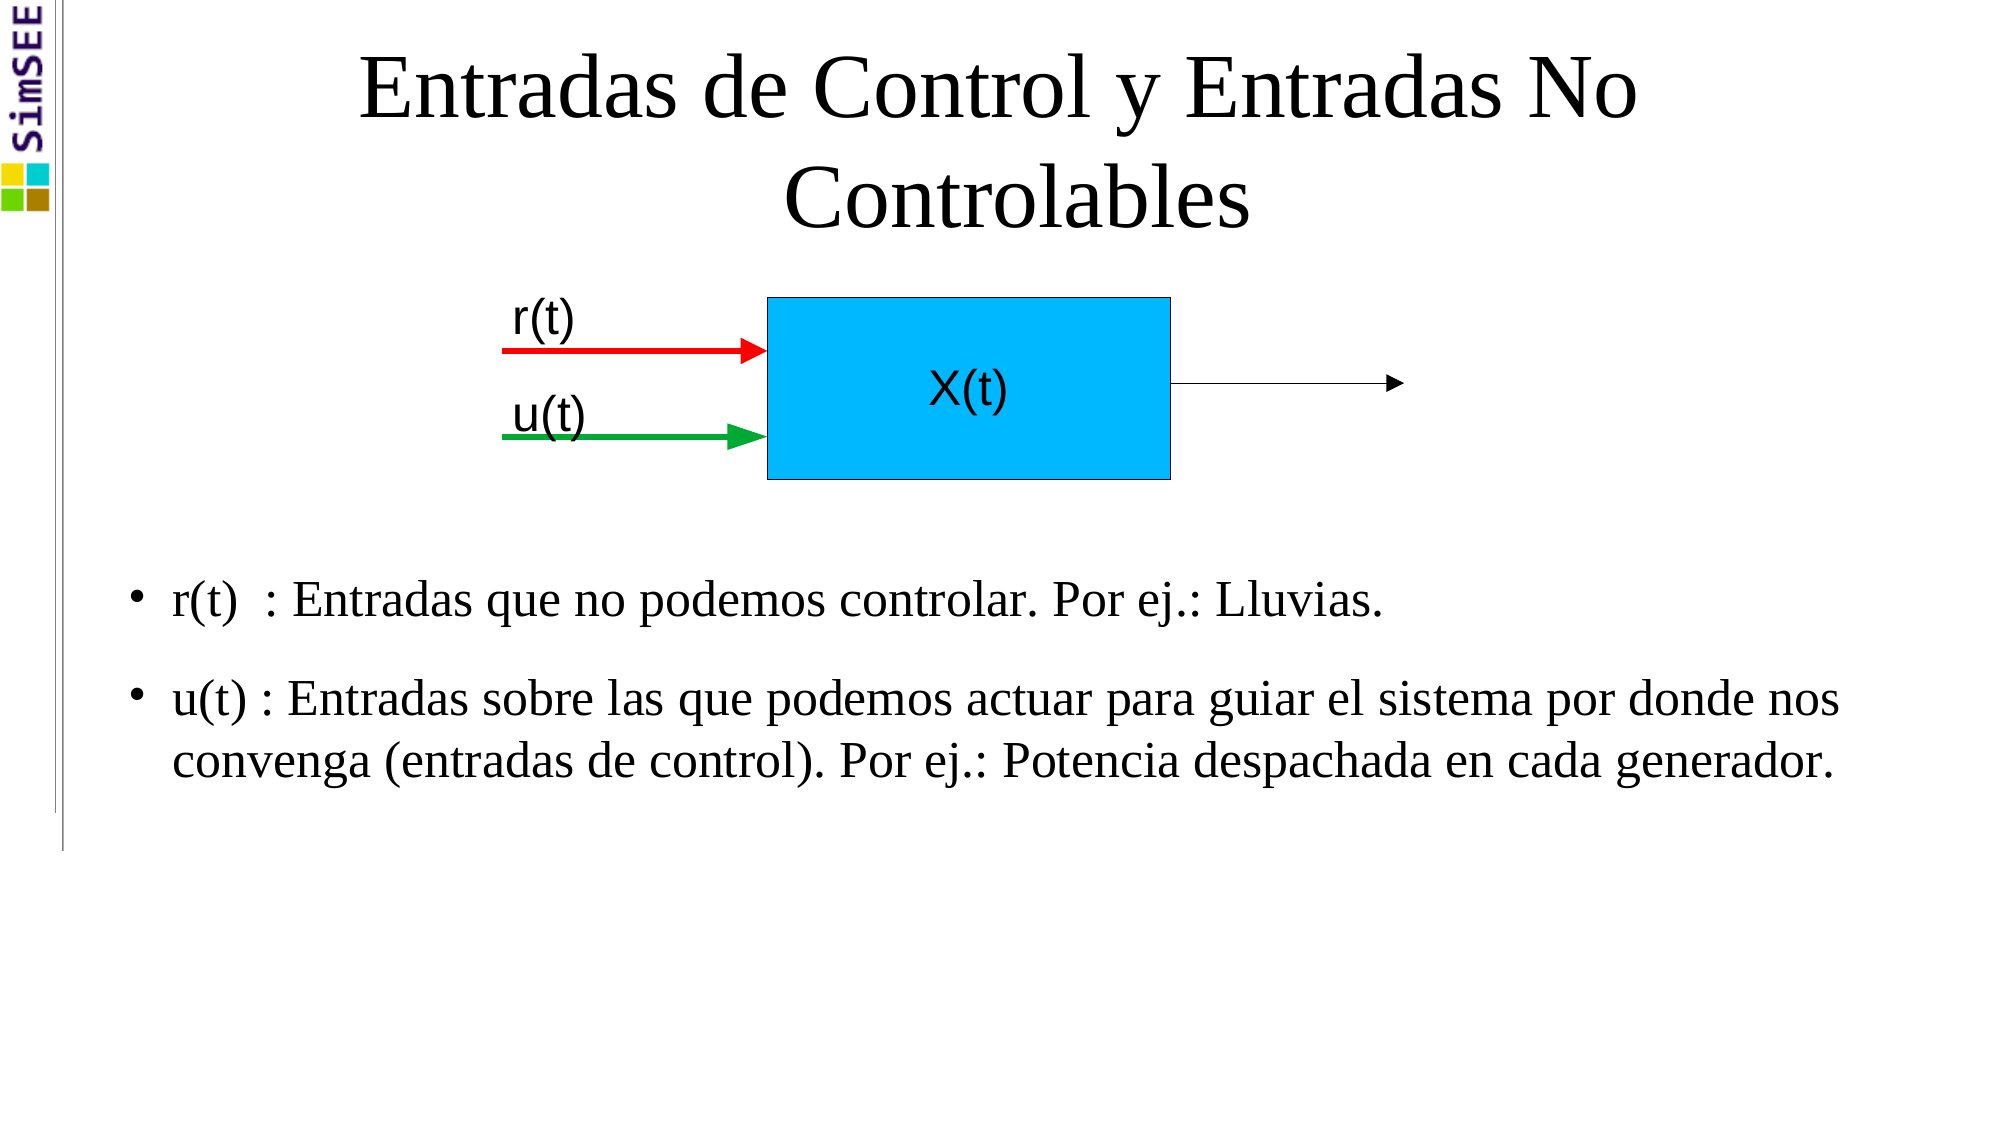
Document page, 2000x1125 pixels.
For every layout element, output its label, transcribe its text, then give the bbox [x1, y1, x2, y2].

text_box u(t) [512, 386, 619, 442]
list r(t) : Entradas que no podemos controlar. Por ej.: Lluvias. u(t) : Entradas sobre las que podemos actuar para guiar el sistema por donde nos convenga (entradas de control). Por ej.: Potencia despachada en cada generador. [114, 557, 1900, 815]
title Entradas de Control y Entradas No Controlables [146, 18, 1855, 254]
picture [0, 5, 52, 154]
picture [0, 162, 51, 213]
text_box X(t) [767, 297, 1171, 480]
text_box r(t) [512, 289, 619, 346]
